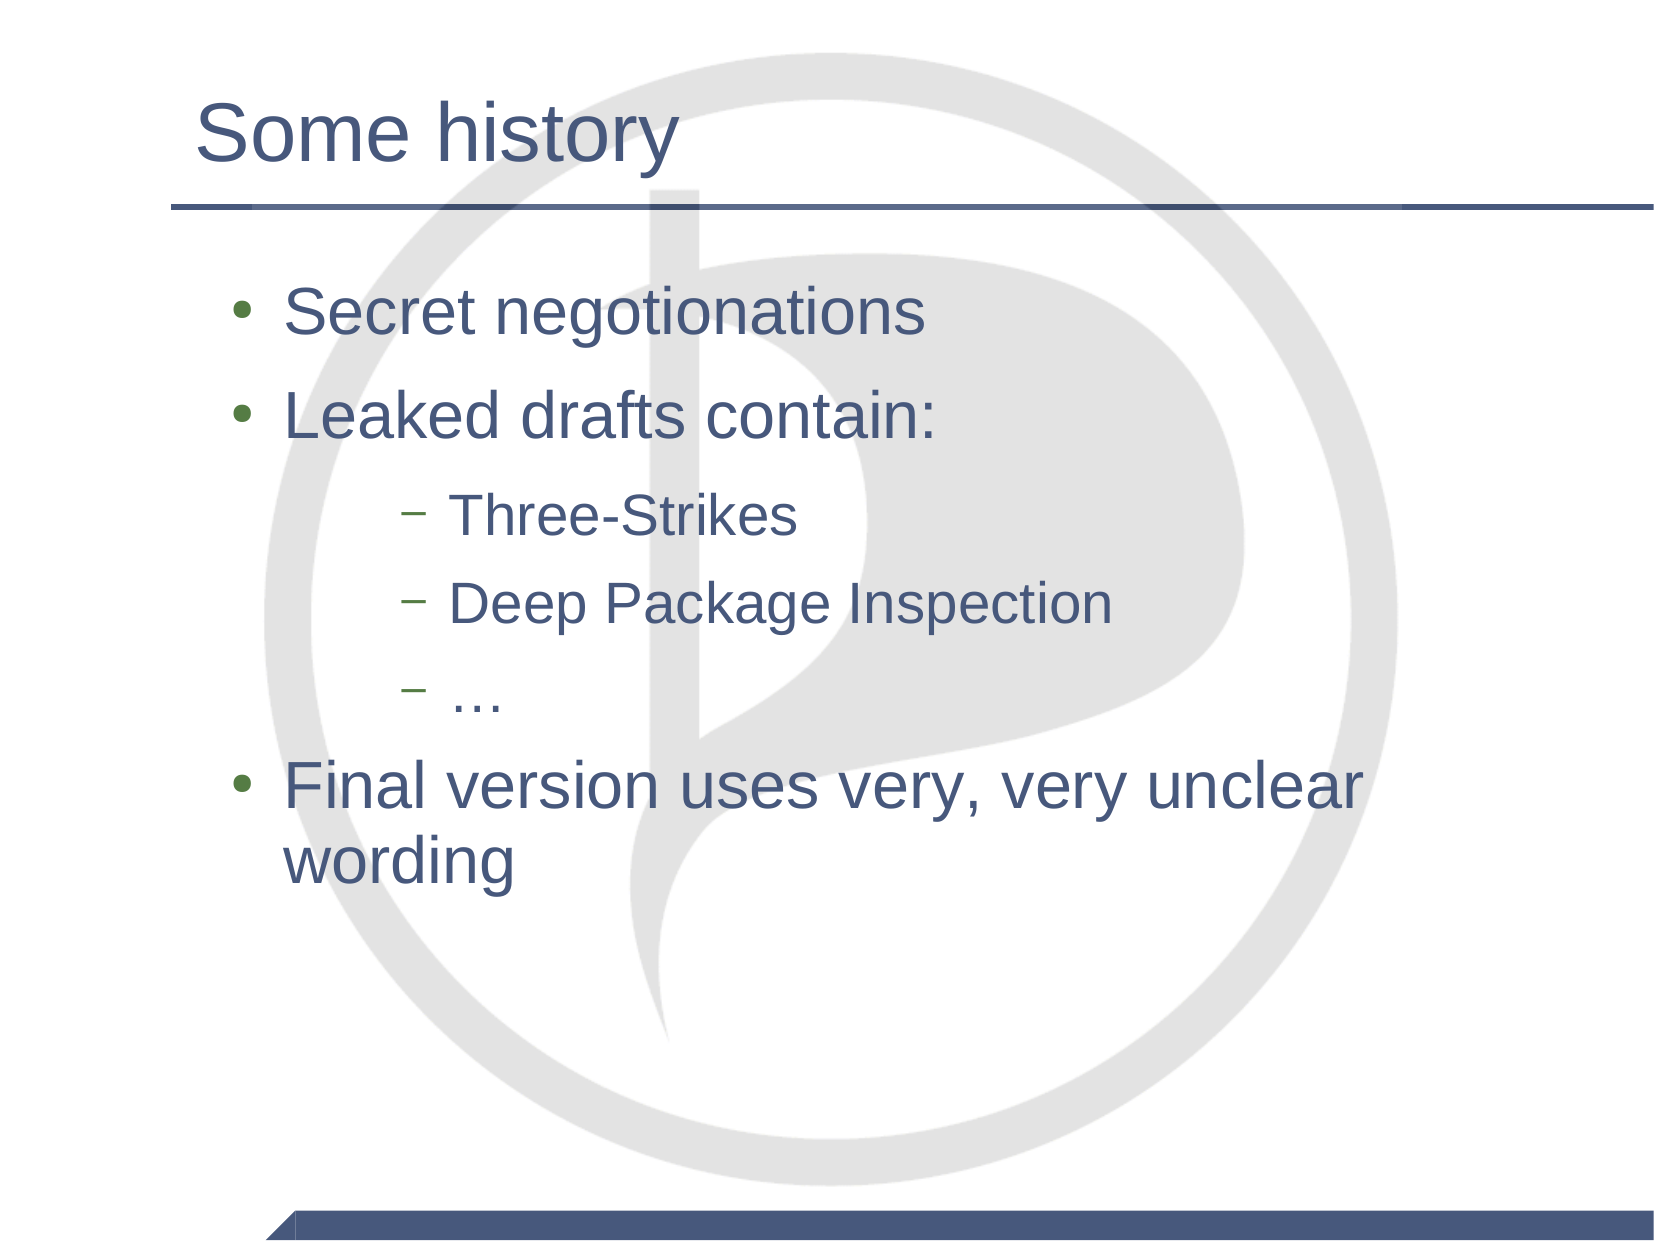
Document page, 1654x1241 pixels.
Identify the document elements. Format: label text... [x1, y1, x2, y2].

list Secret negotionations Leaked drafts contain: Three-Strikes Deep Package Inspection … Final version uses very, very unclear wording [212, 274, 1530, 1093]
title Some history [194, 29, 1530, 237]
